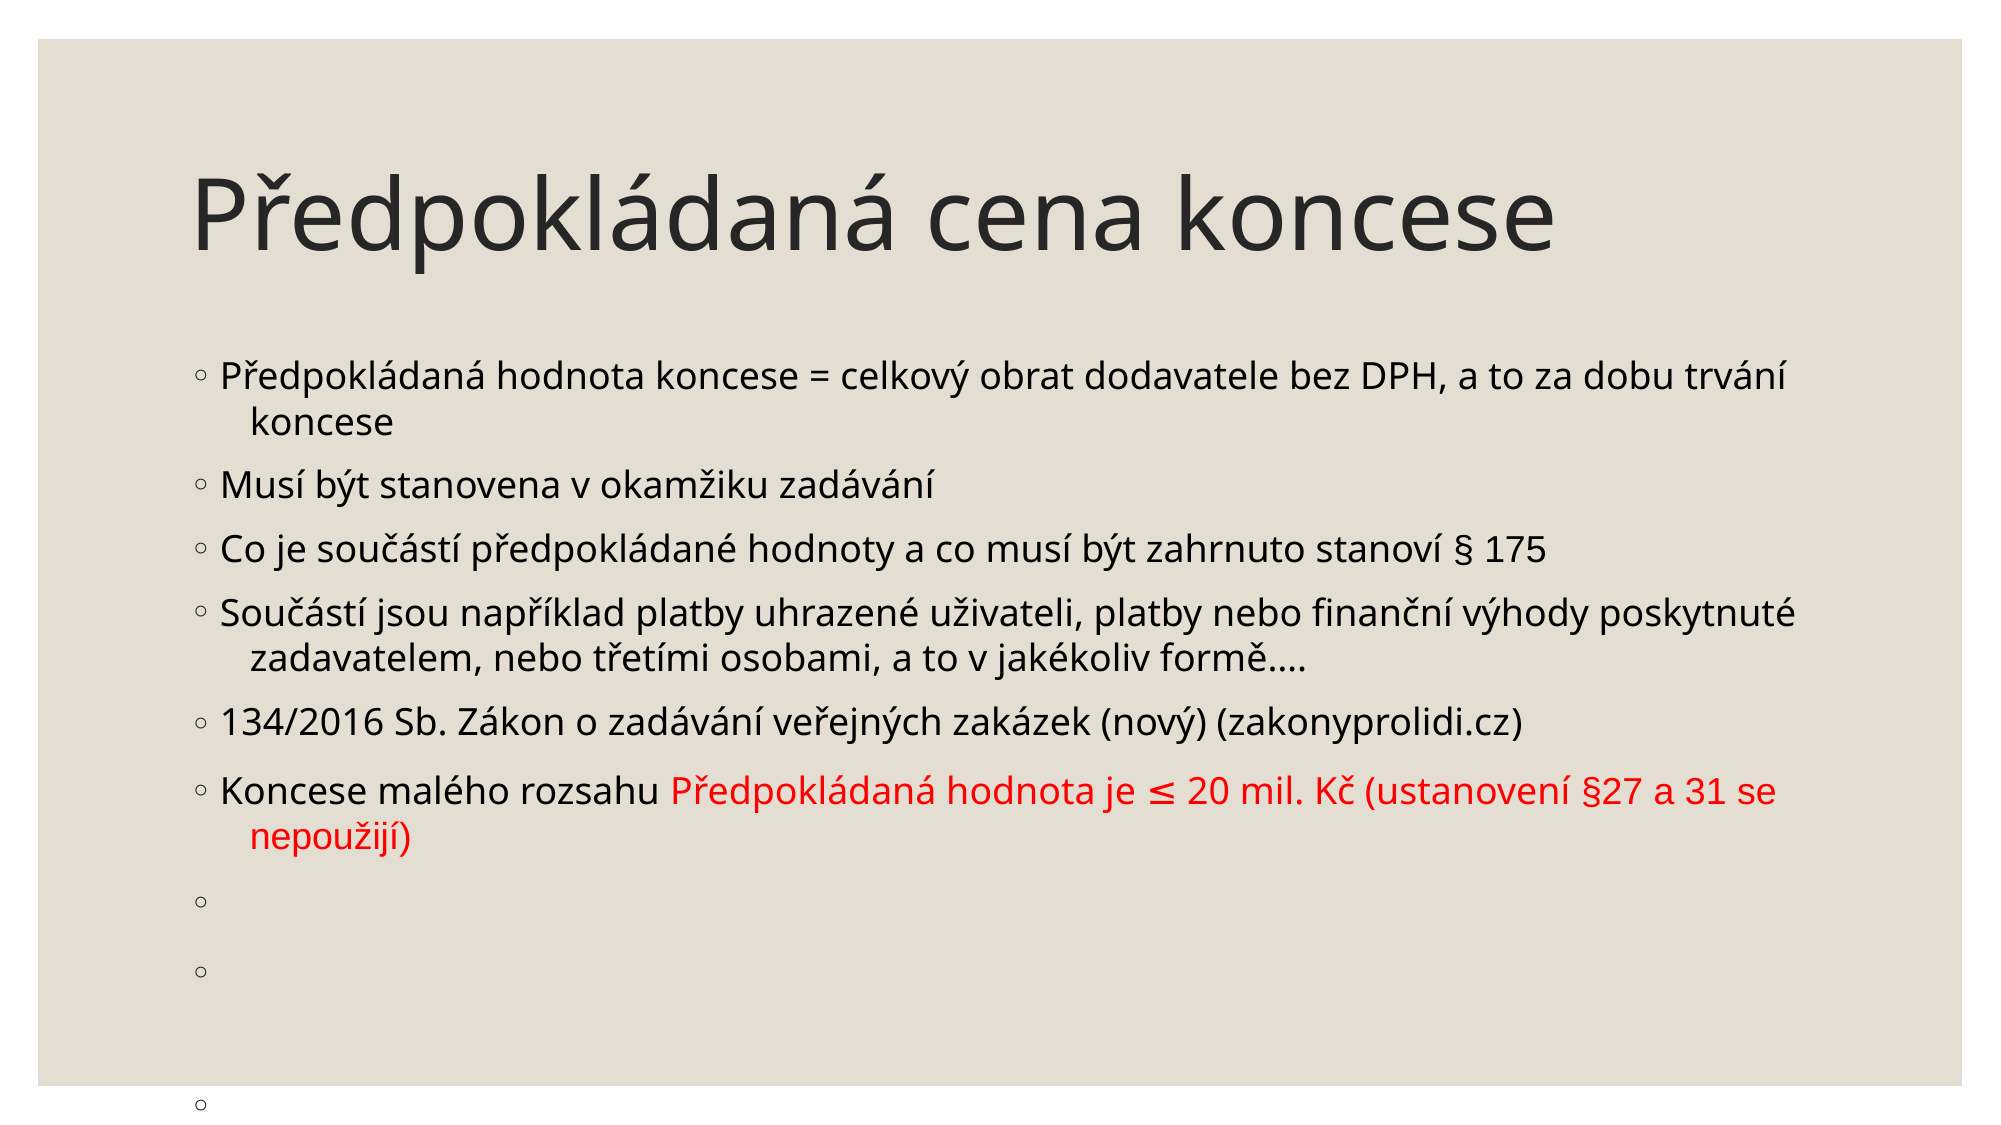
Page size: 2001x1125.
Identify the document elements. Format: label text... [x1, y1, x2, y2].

title Předpokládaná cena koncese [174, 105, 1825, 331]
list Předpokládaná hodnota koncese = celkový obrat dodavatele bez DPH, a to za dobu trvání koncese Musí být stanovena v okamžiku zadávání Co je součástí předpokládané hodnoty a co musí být zahrnuto stanoví § 175 Součástí jsou například platby uhrazené uživateli, platby nebo finanční výhody poskytnuté zadavatelem, nebo třetími osobami, a to v jakékoliv formě…. 134/2016 Sb. Zákon o zadávání veřejných zakázek (nový) (zakonyprolidi.cz) Koncese malého rozsahu Předpokládaná hodnota je ≤ 20 mil. Kč (ustanovení §27 a 31 se nepoužijí) [174, 345, 1825, 991]
